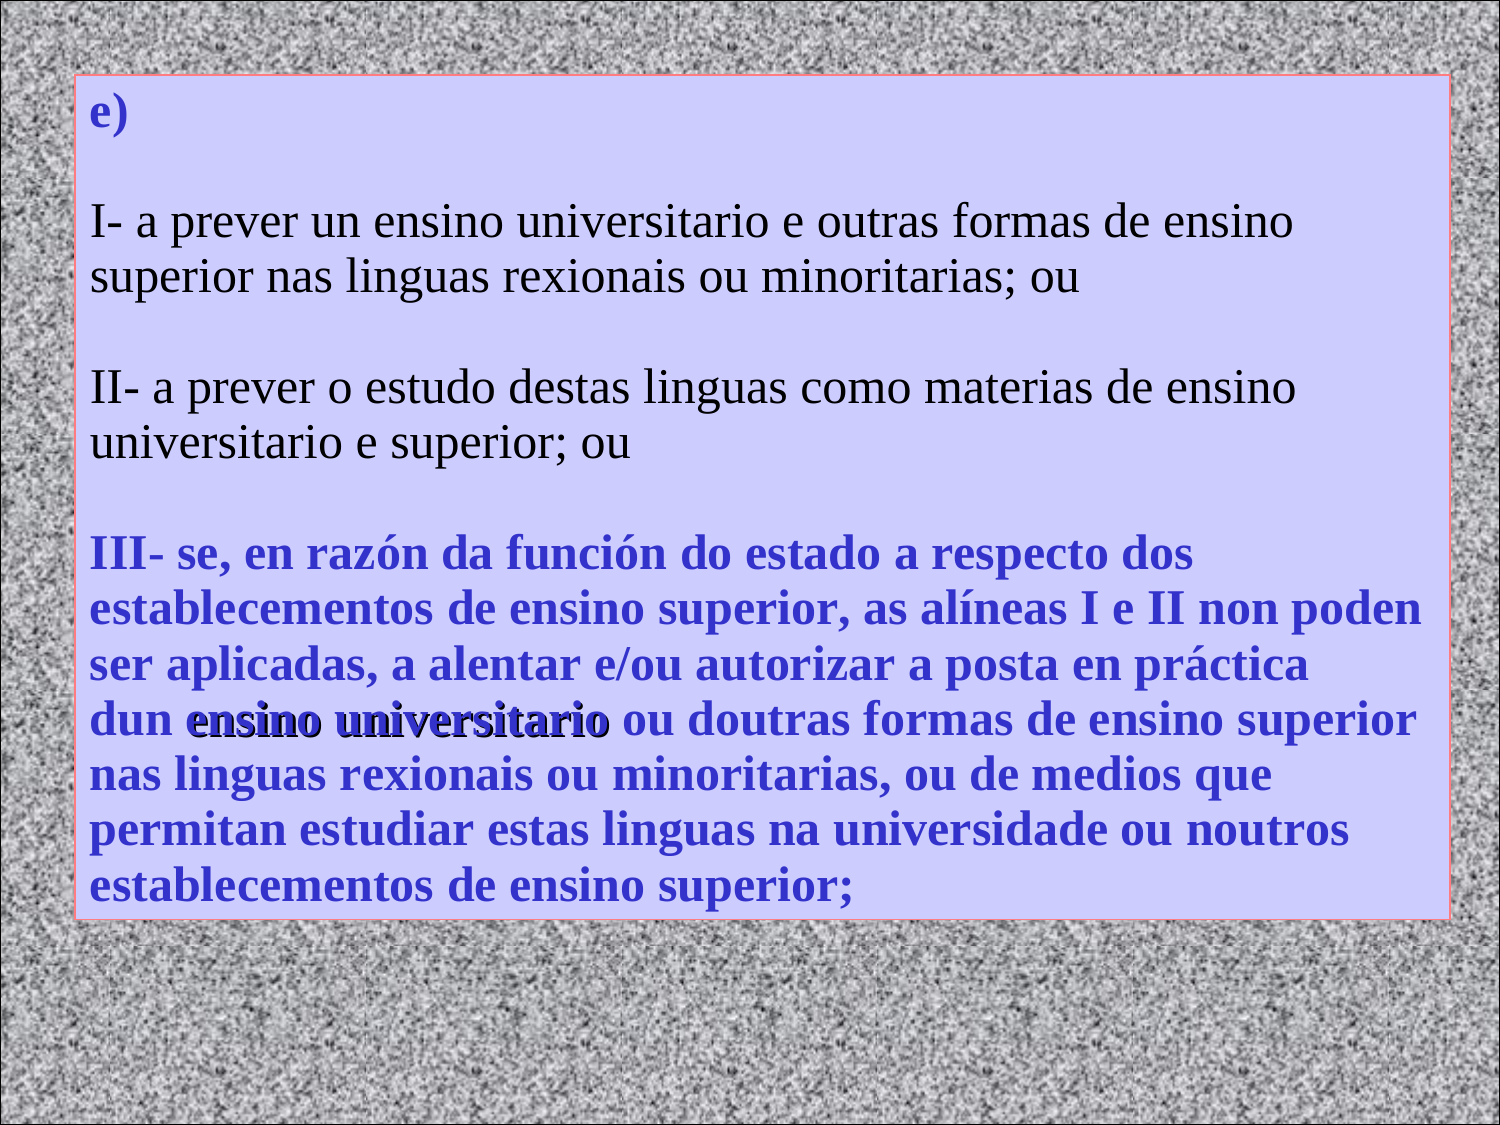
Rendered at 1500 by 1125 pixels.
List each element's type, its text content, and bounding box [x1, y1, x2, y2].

text_box e) I- a prever un ensino universitario e outras formas de ensino superior nas linguas rexionais ou minoritarias; ou II- a prever o estudo destas linguas como materias de ensino universitario e superior; ou III- se, en razón da función do estado a respecto dos establecementos de ensino superior, as alíneas I e II non poden ser aplicadas, a alentar e/ou autorizar a posta en práctica dun ensino universitario ou doutras formas de ensino superior nas linguas rexionais ou minoritarias, ou de medios que permitan estudiar estas linguas na universidade ou noutros establecementos de ensino superior; [74, 74, 1450, 920]
text_box [0, 0, 1500, 1125]
